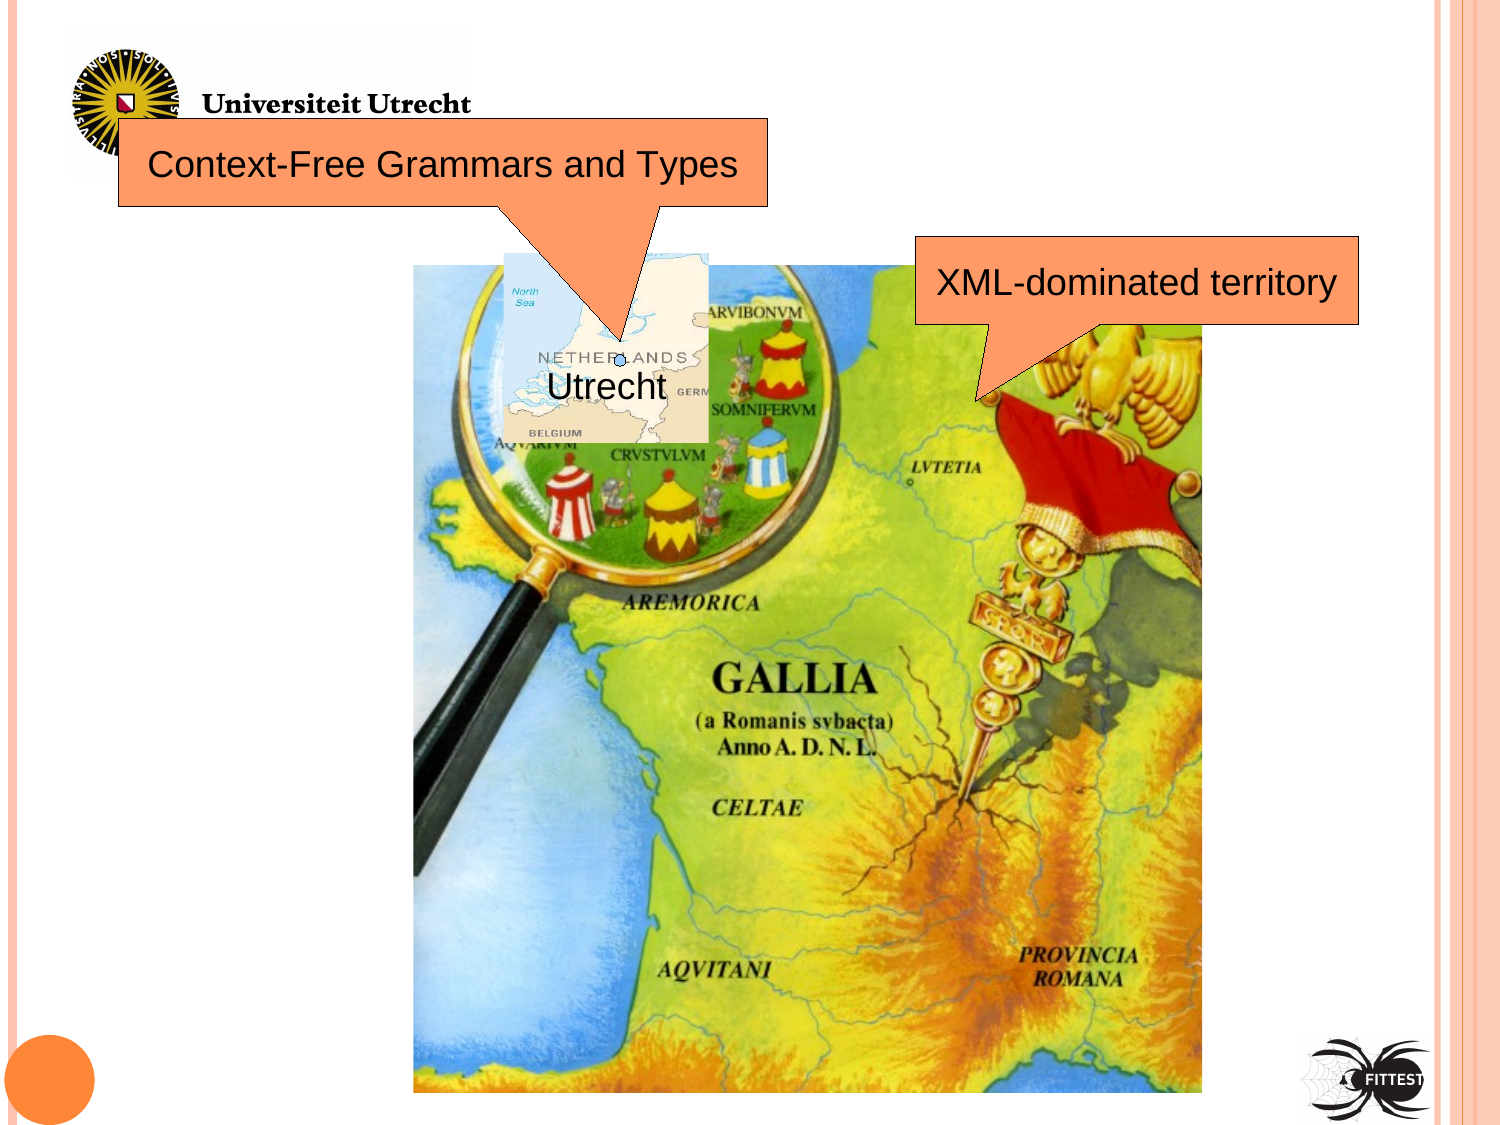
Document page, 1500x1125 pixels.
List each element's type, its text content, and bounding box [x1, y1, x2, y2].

text_box Utrecht [531, 354, 709, 444]
picture [413, 253, 1203, 1093]
picture [70, 27, 471, 178]
text_box XML-dominated territory [915, 236, 1359, 402]
text_box Context-Free Grammars and Types [118, 118, 768, 342]
